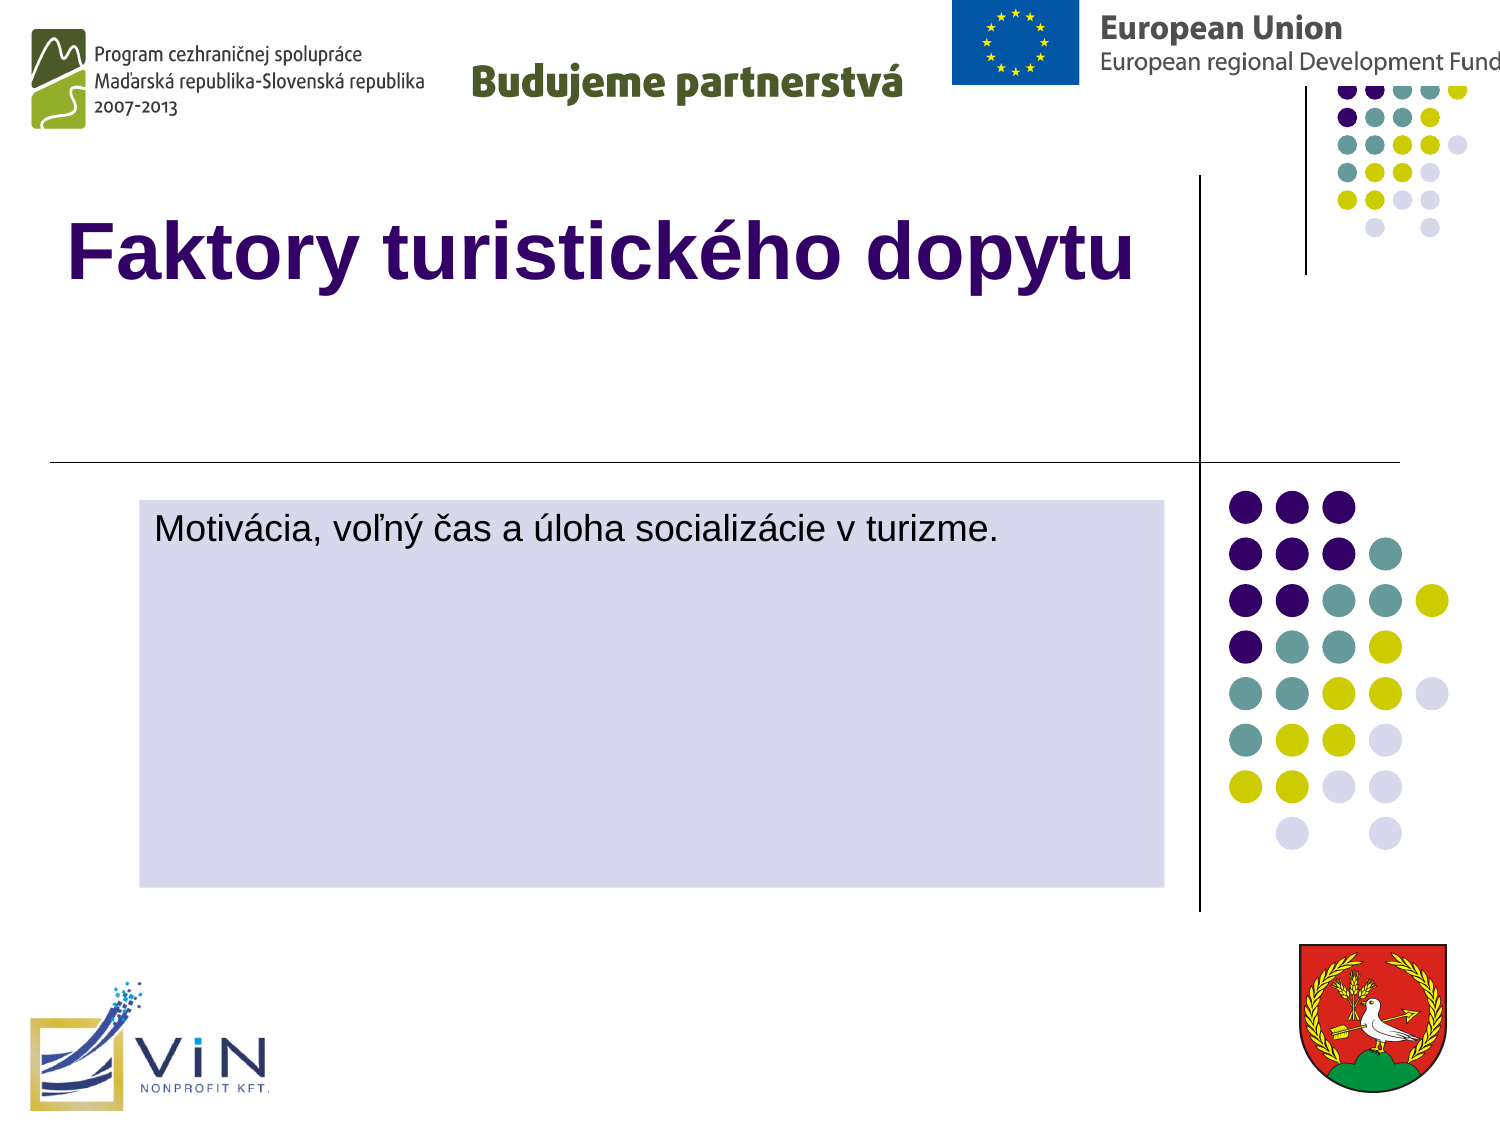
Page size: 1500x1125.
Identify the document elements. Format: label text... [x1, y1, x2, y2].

slide_number [75, 1025, 425, 1100]
title Faktory turistického dopytu [51, 76, 1165, 427]
picture [7, 980, 269, 1111]
picture [1299, 944, 1447, 1093]
picture [952, 0, 1500, 87]
text_box Motivácia, voľný čas a úloha socializácie v turizme. [139, 500, 1165, 888]
picture [29, 29, 944, 140]
